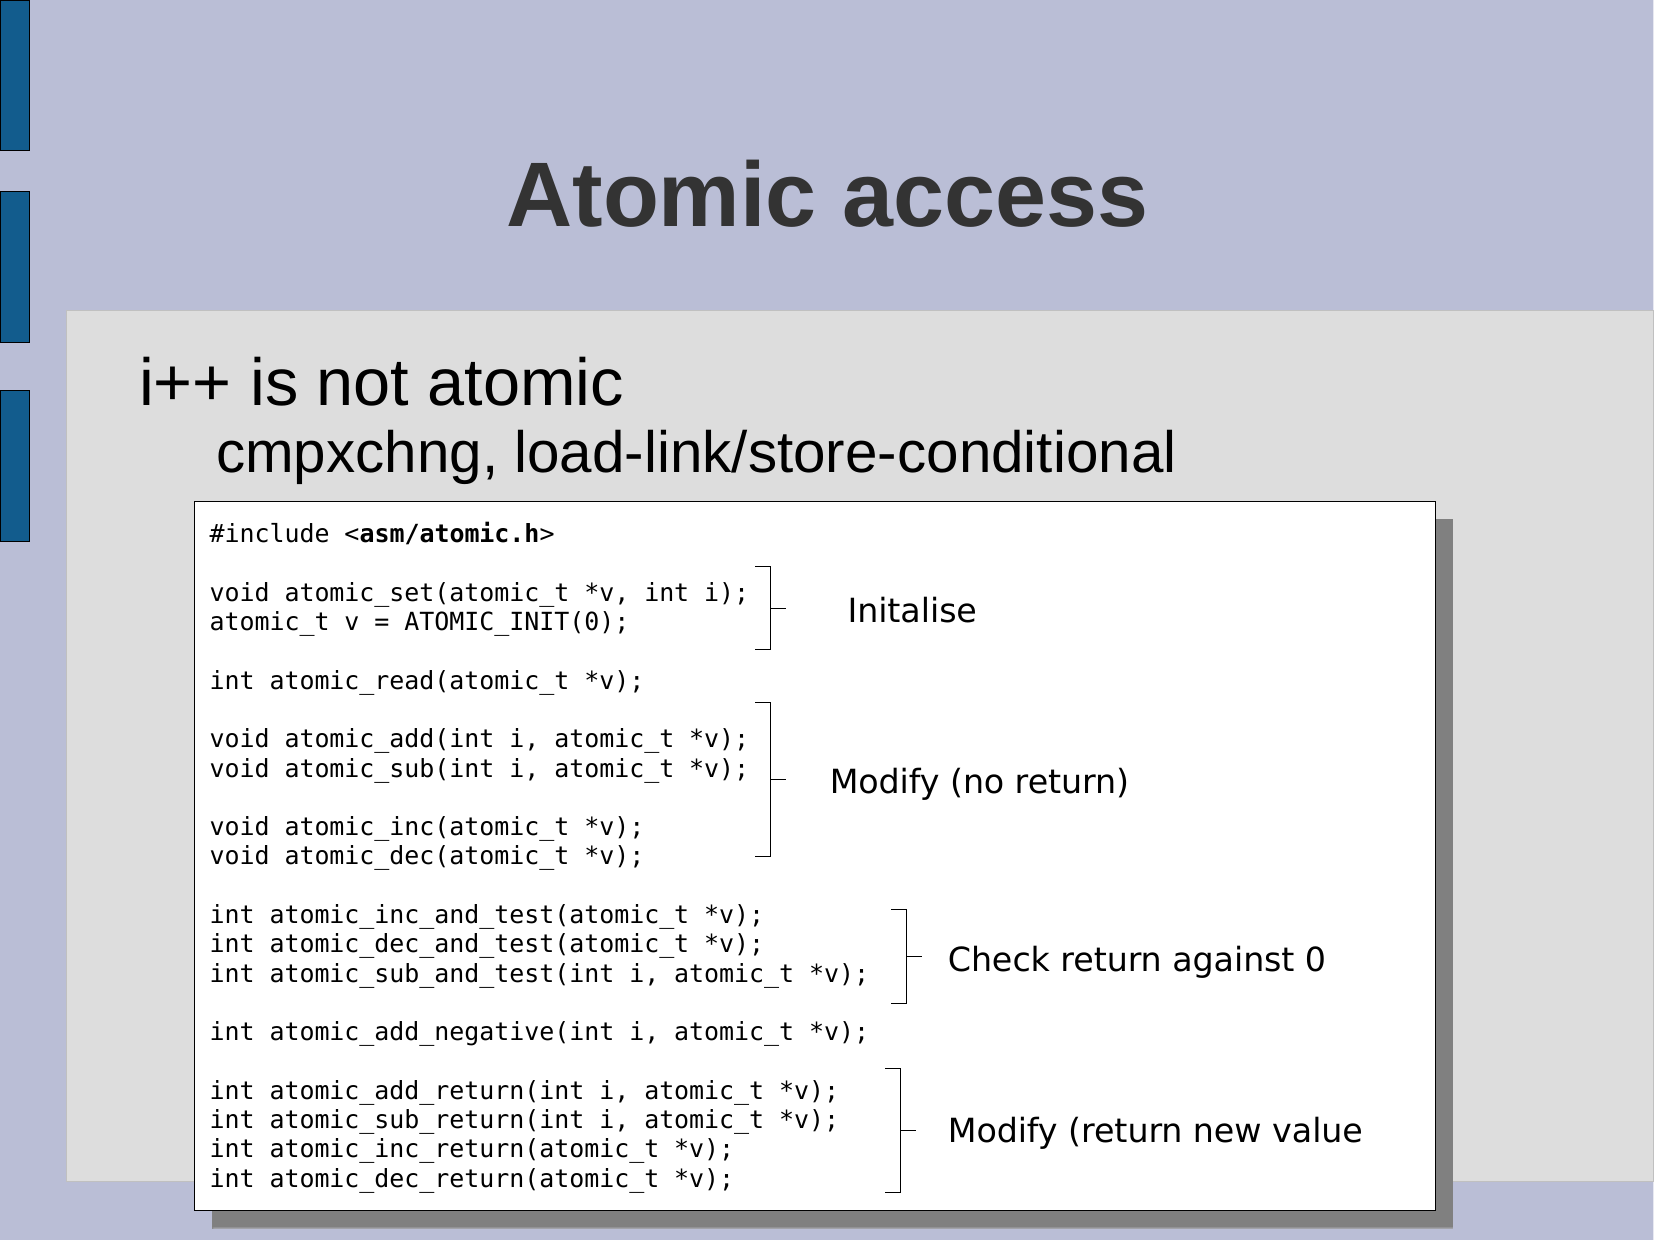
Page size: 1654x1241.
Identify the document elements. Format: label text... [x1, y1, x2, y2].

text_box Modify (no return) [814, 755, 1229, 810]
text_box Modify (return new value [933, 1104, 1406, 1158]
text_box #include <asm/atomic.h> void atomic_set(atomic_t *v, int i); atomic_t v = ATOMIC_INIT(0); int atomic_read(atomic_t *v); void atomic_add(int i, atomic_t *v); void atomic_sub(int i, atomic_t *v); void atomic_inc(atomic_t *v); void atomic_dec(atomic_t *v); int atomic_inc_and_test(atomic_t *v); int atomic_dec_and_test(atomic_t *v); int atomic_sub_and_test(int i, atomic_t *v); int atomic_add_negative(int i, atomic_t *v); int atomic_add_return(int i, atomic_t *v); int atomic_sub_return(int i, atomic_t *v); int atomic_inc_return(atomic_t *v); int atomic_dec_return(atomic_t *v); [194, 501, 1436, 1211]
text_box Initalise [832, 584, 1099, 638]
title Atomic access [121, 98, 1534, 291]
list i++ is not atomic cmpxchng, load-link/store-conditional [121, 344, 1534, 532]
text_box Check return against 0 [933, 933, 1347, 987]
